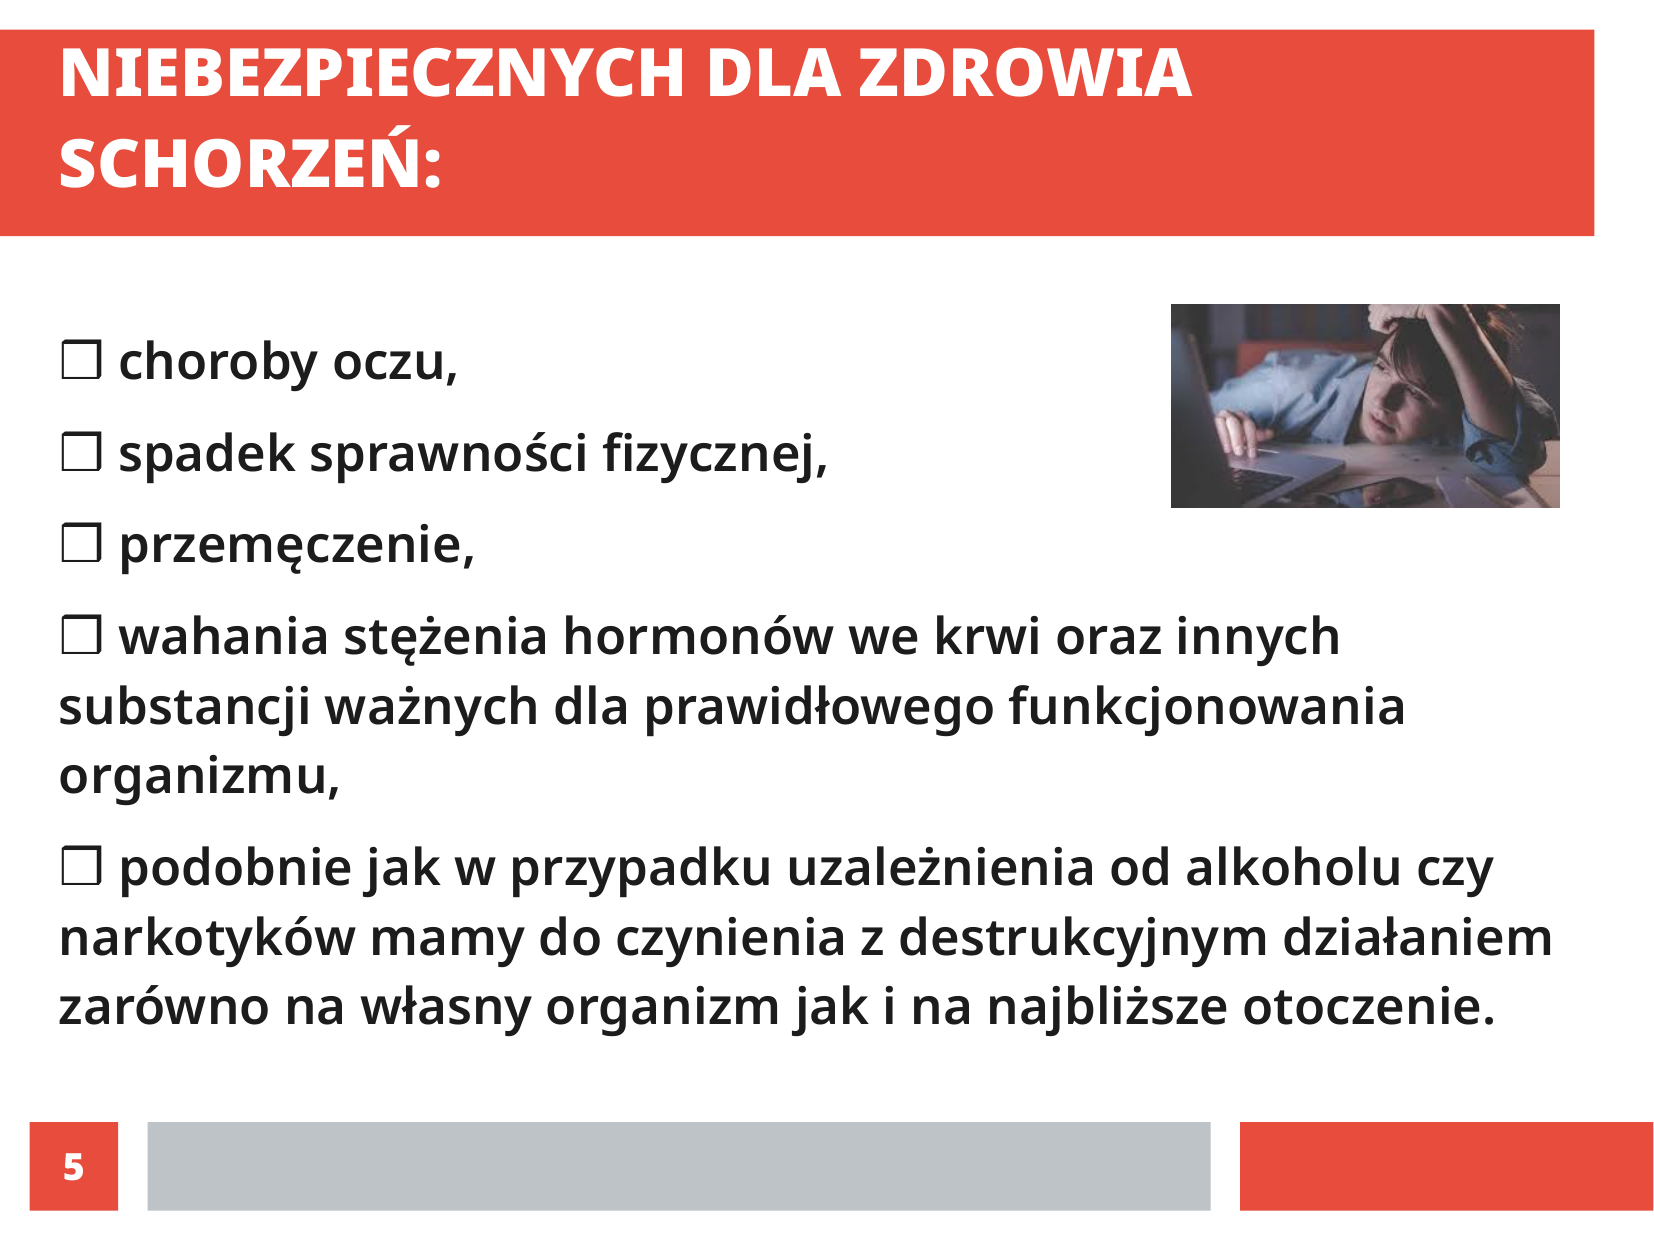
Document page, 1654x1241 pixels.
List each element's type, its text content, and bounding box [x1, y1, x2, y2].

list ❒ choroby oczu, ❒ spadek sprawności fizycznej, ❒ przemęczenie, ❒ wahania stężenia hormonów we krwi oraz innych substancji ważnych dla prawidłowego funkcjonowania organizmu, ❒ podobnie jak w przypadku uzależnienia od alkoholu czy narkotyków mamy do czynienia z destrukcyjnym działaniem zarówno na własny organizm jak i na najbliższe otoczenie. [59, 324, 1565, 1093]
picture [1171, 304, 1560, 508]
title INFOHOLIZM JEST POWODEM SZEREGU NIEBEZPIECZNYCH DLA ZDROWIA SCHORZEŃ: [59, 59, 1595, 207]
